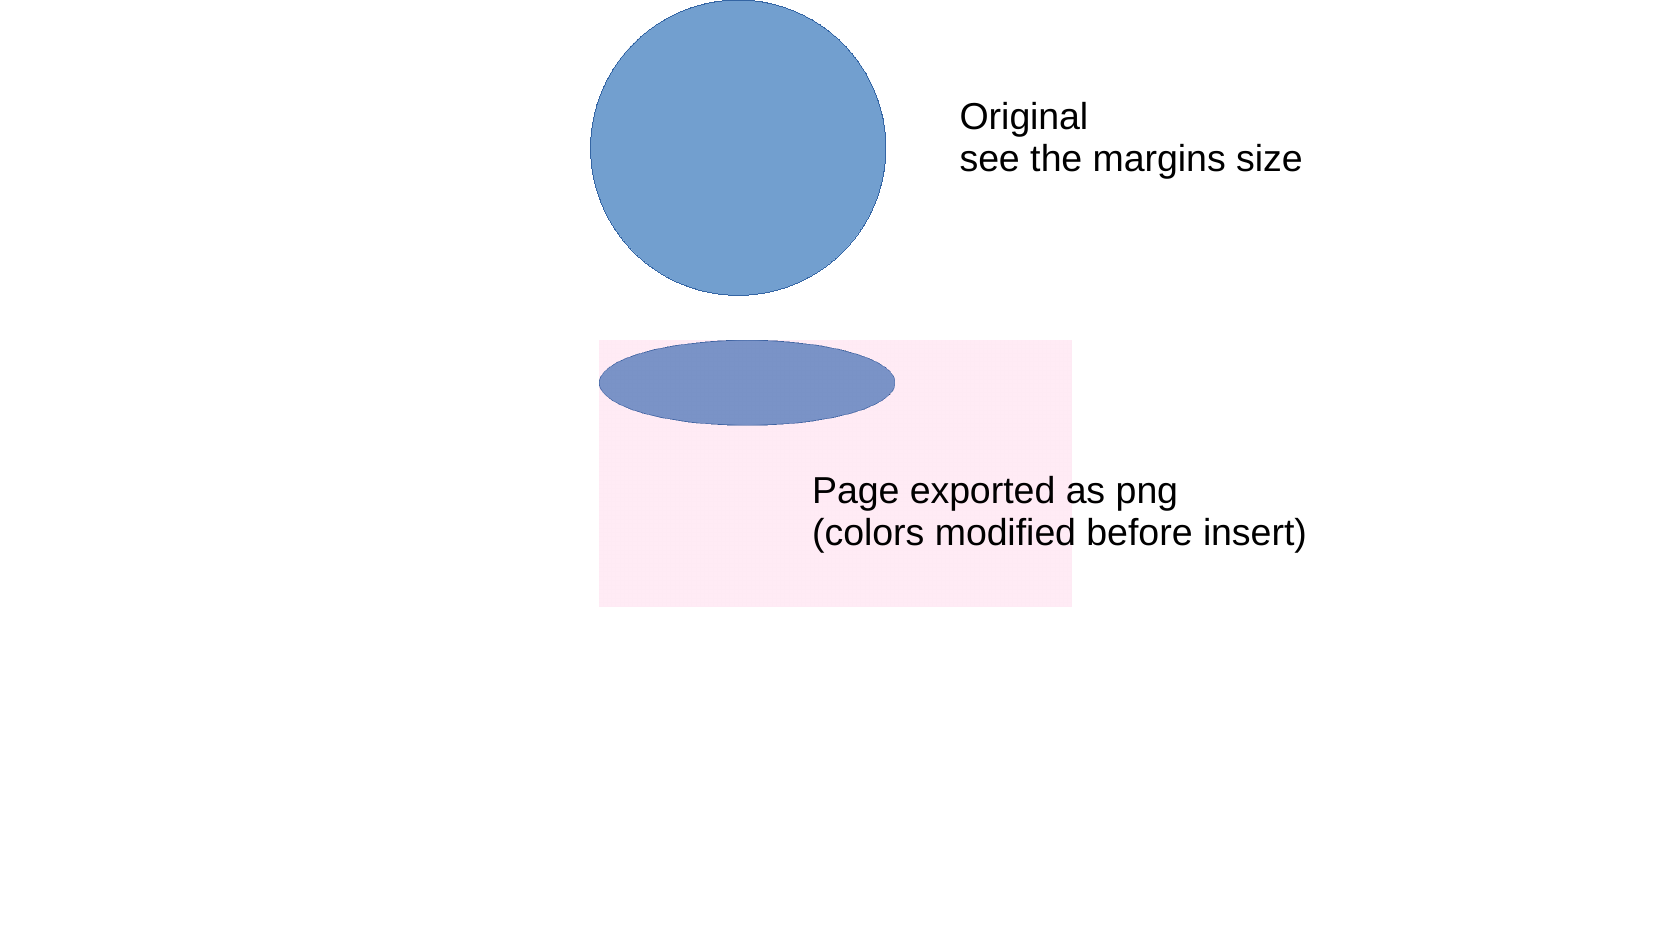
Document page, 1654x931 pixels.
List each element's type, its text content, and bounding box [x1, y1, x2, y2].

text_box Page exported as png (colors modified before insert) [797, 462, 1329, 562]
picture [599, 340, 1072, 607]
text_box Original see the margins size [944, 88, 1477, 230]
text_box [590, 0, 886, 296]
